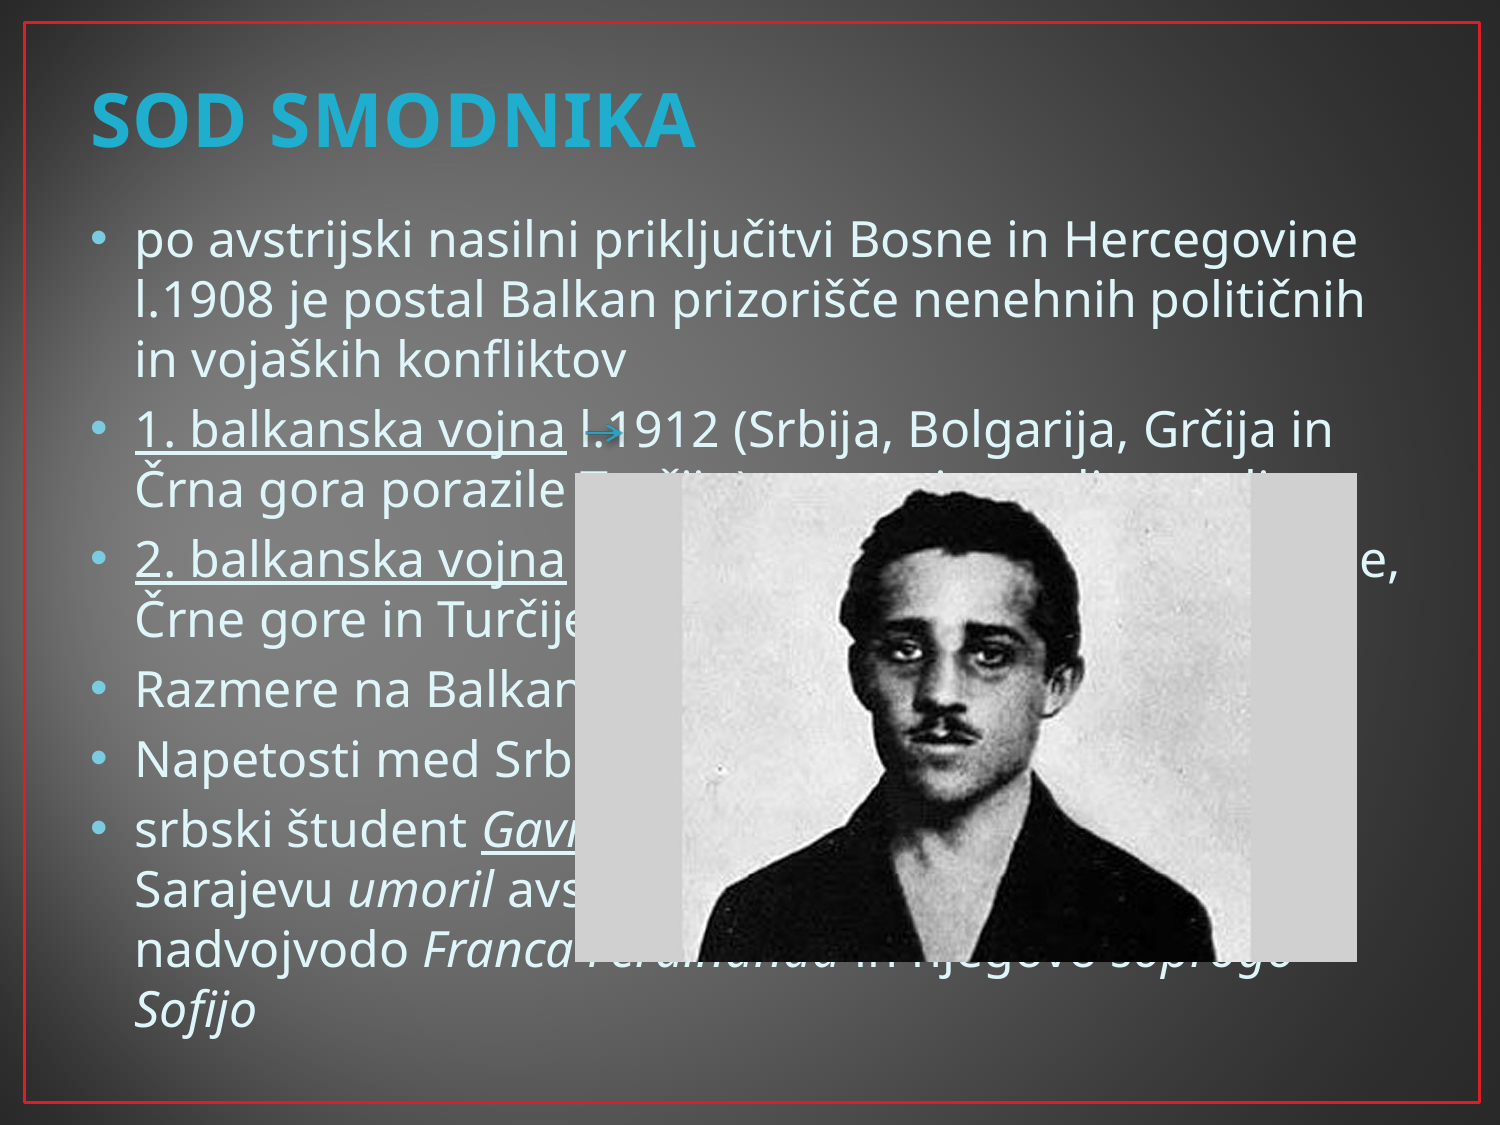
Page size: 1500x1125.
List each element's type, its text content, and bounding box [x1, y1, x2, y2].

title SOD SMODNIKA [75, 50, 1425, 171]
list po avstrijski nasilni priključitvi Bosne in Hercegovine l.1908 je postal Balkan prizorišče nenehnih političnih in vojaških konfliktov 1. balkanska vojna l.1912 (Srbija, Bolgarija, Grčija in Črna gora porazile Turčijo) spori zaradi ozemlja 2. balkanska vojna (Srbija ob pomoči Romunije, Grčije, Črne gore in Turčije premagala Bolgarijo) Razmere na Balkanu se niso umirile Napetosti med Srbijo in A-O sod smodnika. srbski študent Gavrilo Princip 28. junija 1914 v Sarajevu umoril avstrijskega prestolonaslednika nadvojvodo Franca Ferdinanda in njegovo soprogo Sofijo [75, 200, 1425, 943]
picture [0, 0, 1500, 1125]
